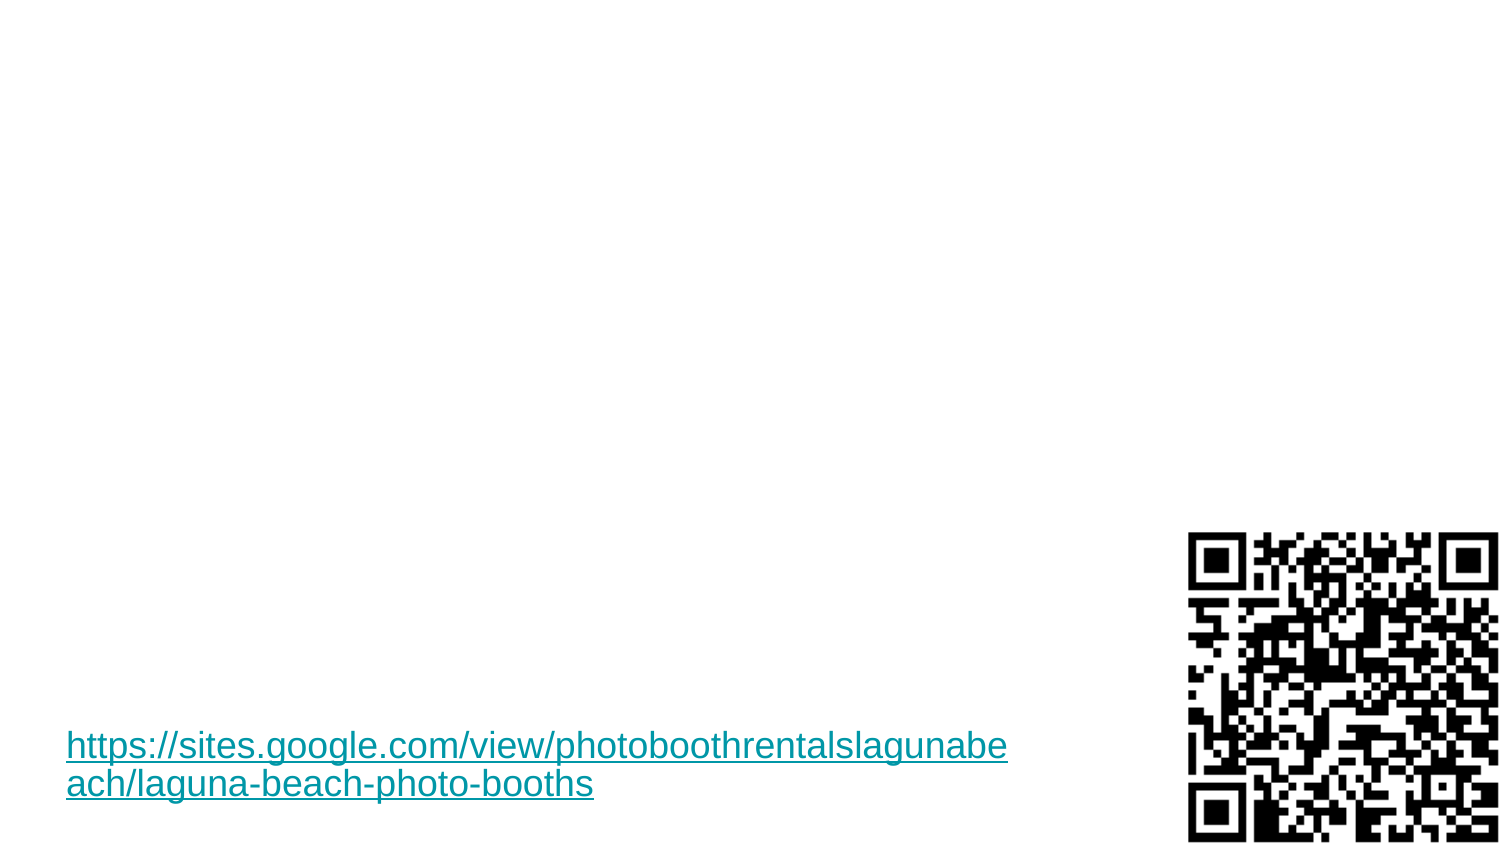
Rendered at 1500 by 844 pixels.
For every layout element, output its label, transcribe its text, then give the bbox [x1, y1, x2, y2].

picture [1187, 531, 1500, 844]
list https://sites.google.com/view/photoboothrentalslagunabeach/laguna-beach-photo-booths [51, 694, 1036, 794]
